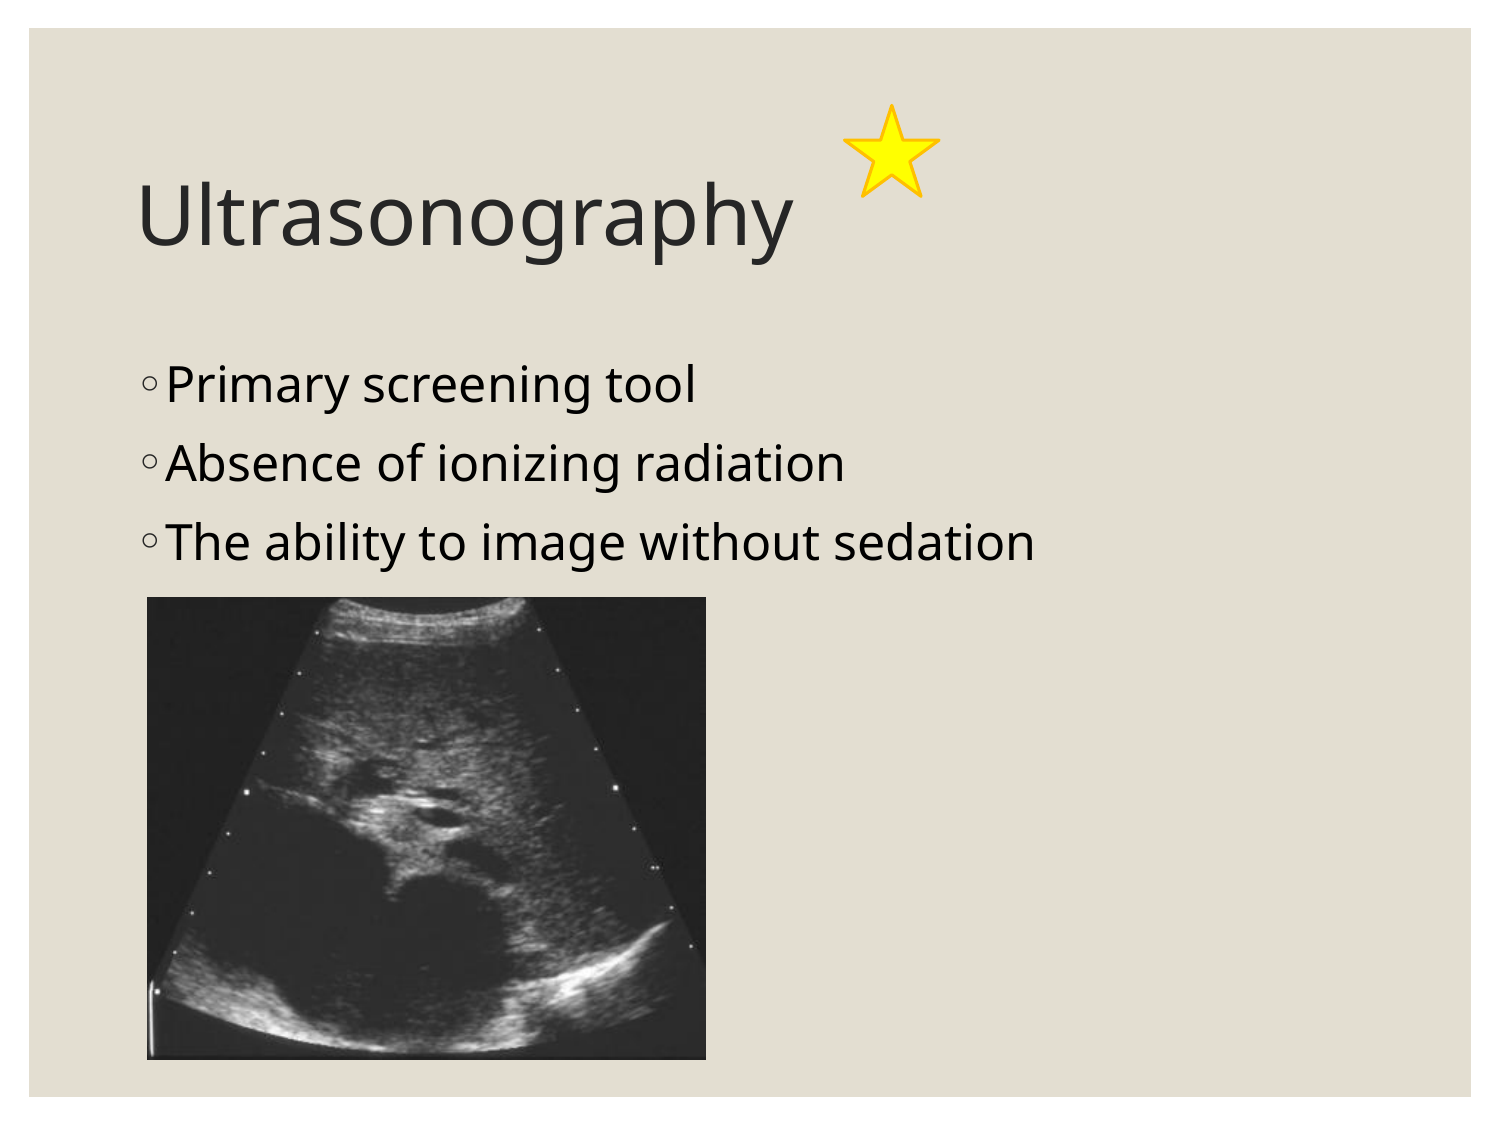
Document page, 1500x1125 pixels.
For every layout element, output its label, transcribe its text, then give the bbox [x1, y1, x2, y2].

picture [147, 597, 706, 1060]
text_box [844, 105, 940, 197]
title Ultrasonography [120, 105, 1380, 331]
list Primary screening tool Absence of ionizing radiation The ability to image without sedation [120, 345, 1380, 991]
